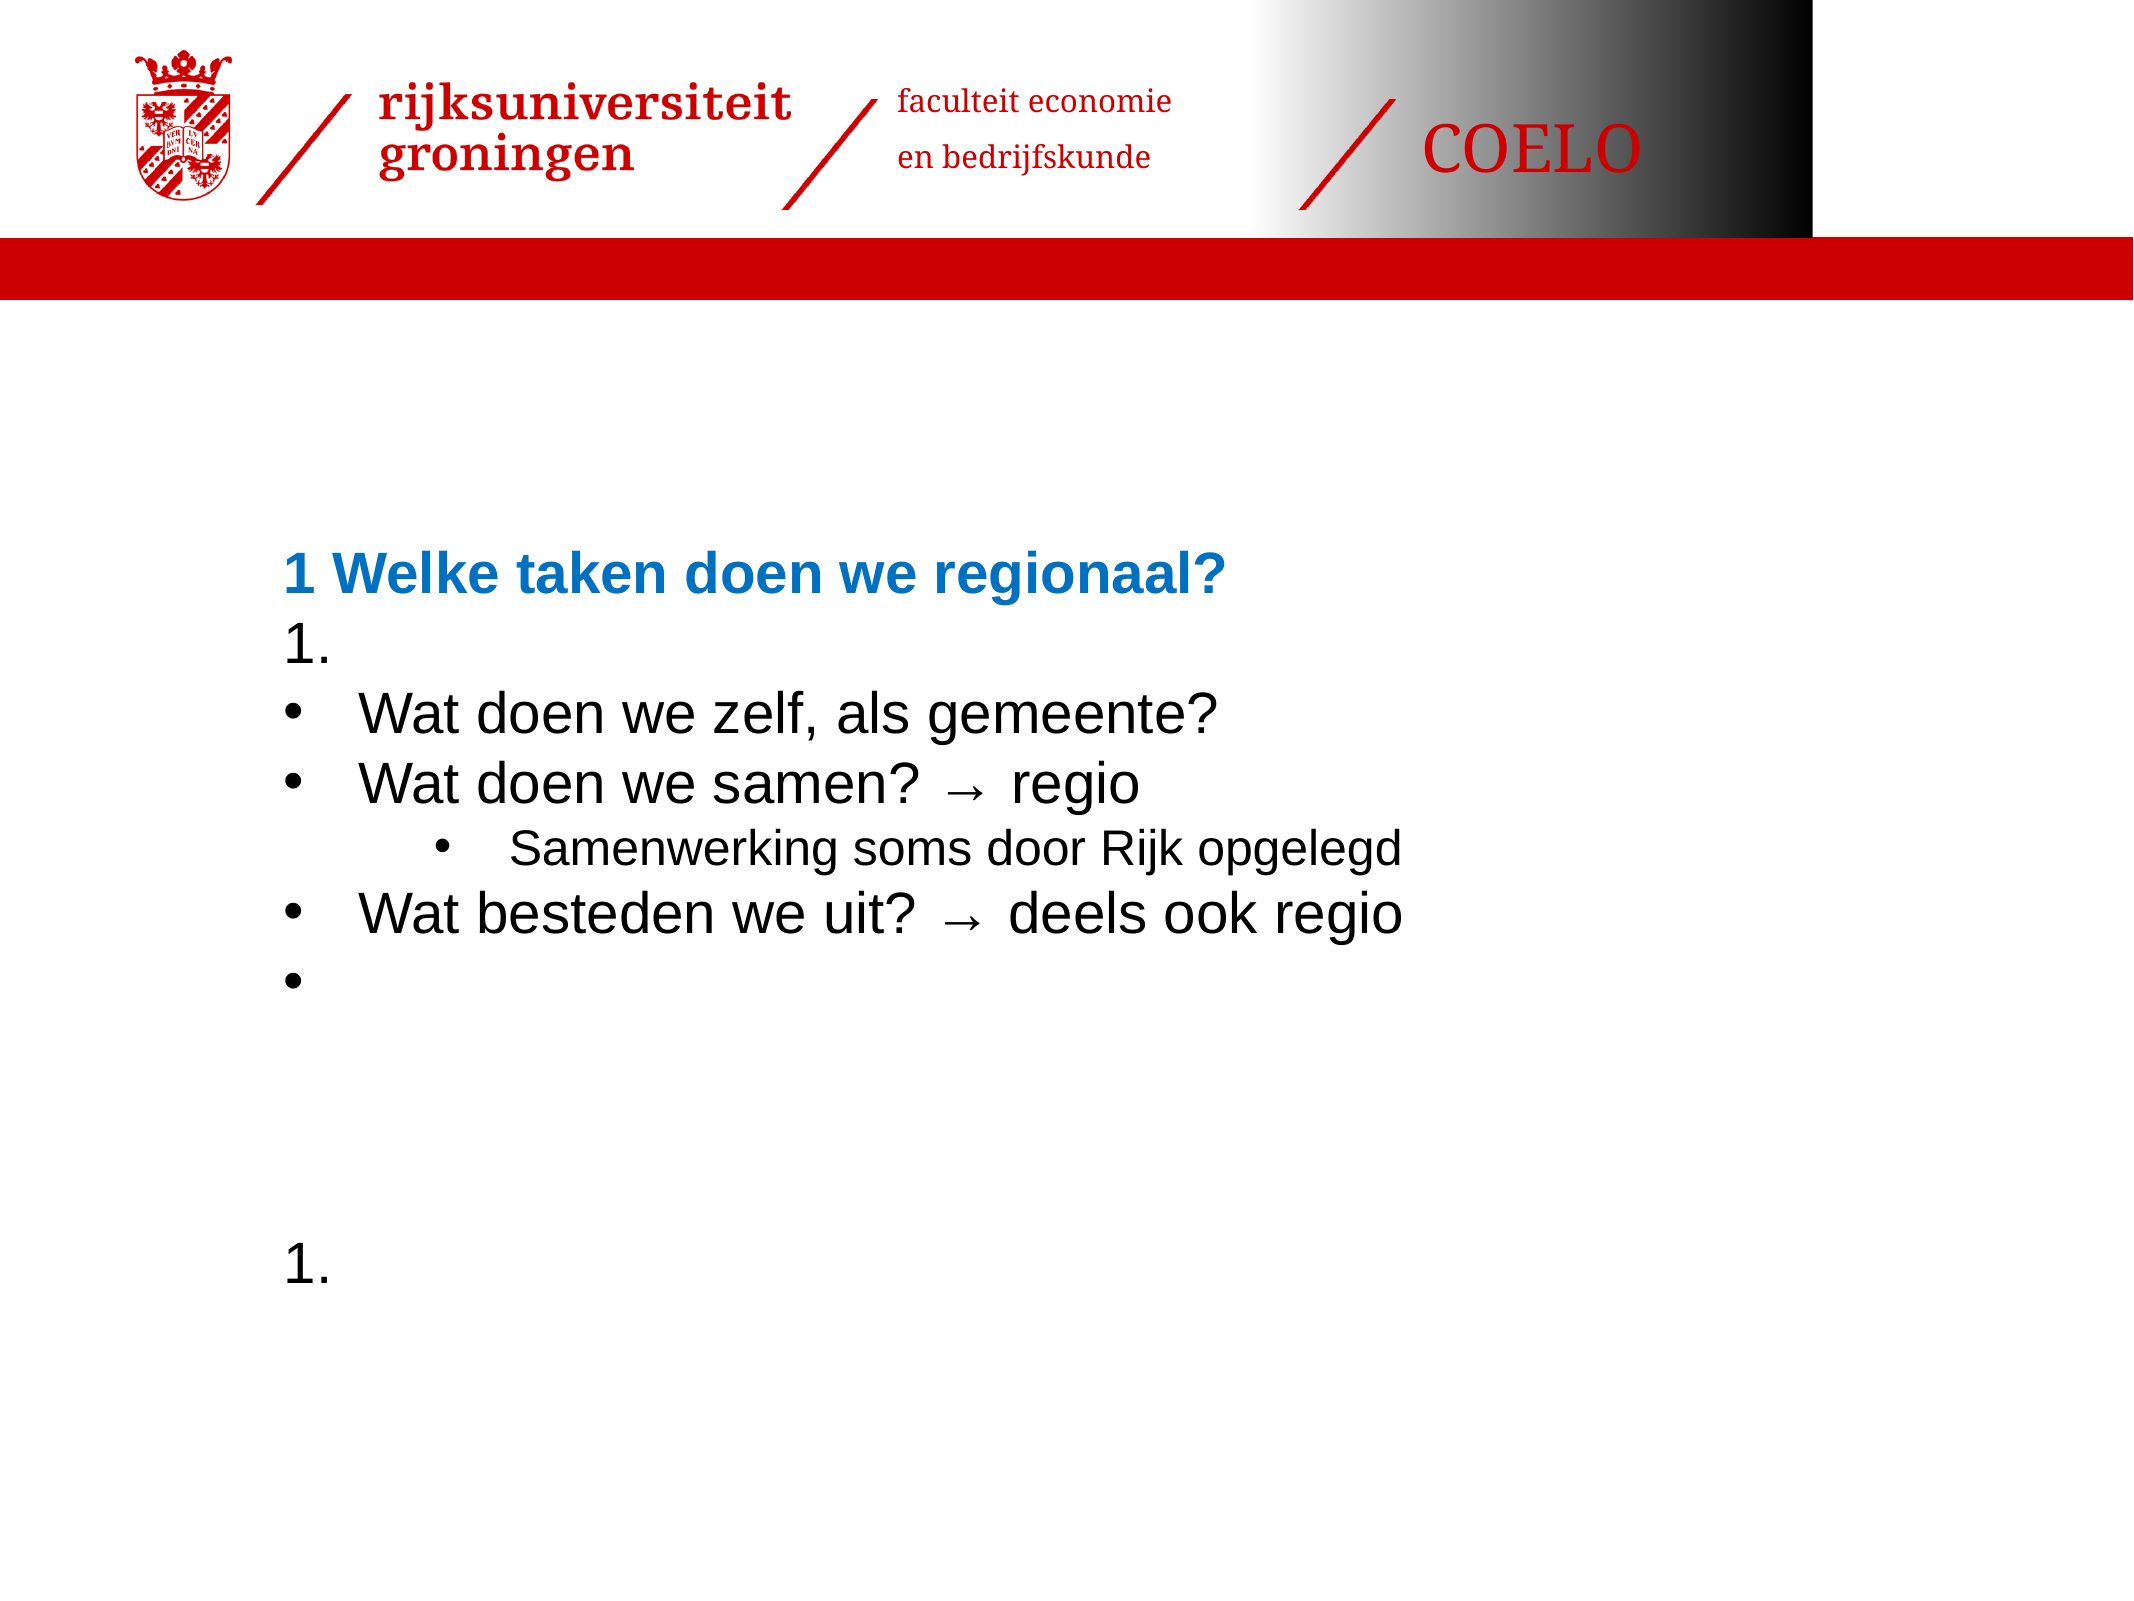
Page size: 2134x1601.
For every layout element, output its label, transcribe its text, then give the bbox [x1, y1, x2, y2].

picture [135, 50, 878, 210]
text_box 1 Welke taken doen we regionaal? Wat doen we zelf, als gemeente? Wat doen we samen? → regio Samenwerking soms door Rijk opgelegd Wat besteden we uit? → deels ook regio [268, 528, 2134, 1463]
picture [1298, 99, 1396, 210]
